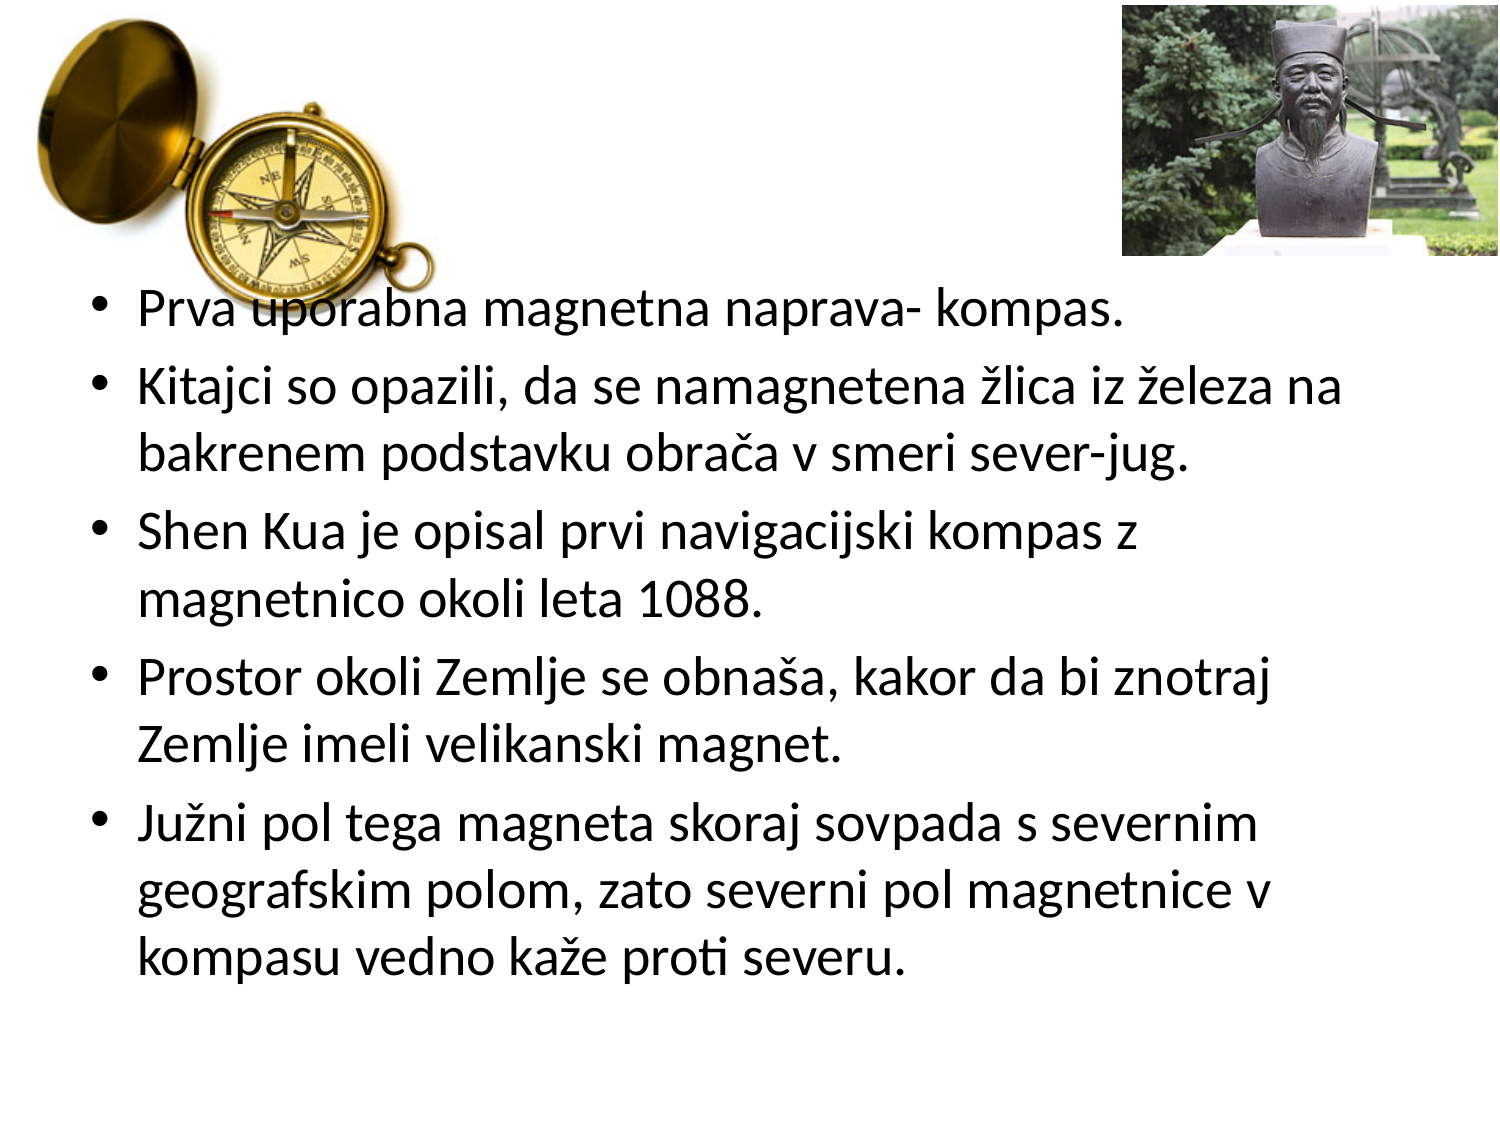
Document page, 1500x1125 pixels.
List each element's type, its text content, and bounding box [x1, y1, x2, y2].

picture [0, 12, 469, 324]
picture [1122, 5, 1498, 256]
list Prva uporabna magnetna naprava- kompas. Kitajci so opazili, da se namagnetena žlica iz železa na bakrenem podstavku obrača v smeri sever-jug. Shen Kua je opisal prvi navigacijski kompas z magnetnico okoli leta 1088. Prostor okoli Zemlje se obnaša, kakor da bi znotraj Zemlje imeli velikanski magnet. Južni pol tega magneta skoraj sovpada s severnim geografskim polom, zato severni pol magnetnice v kompasu vedno kaže proti severu. [75, 262, 1425, 1005]
